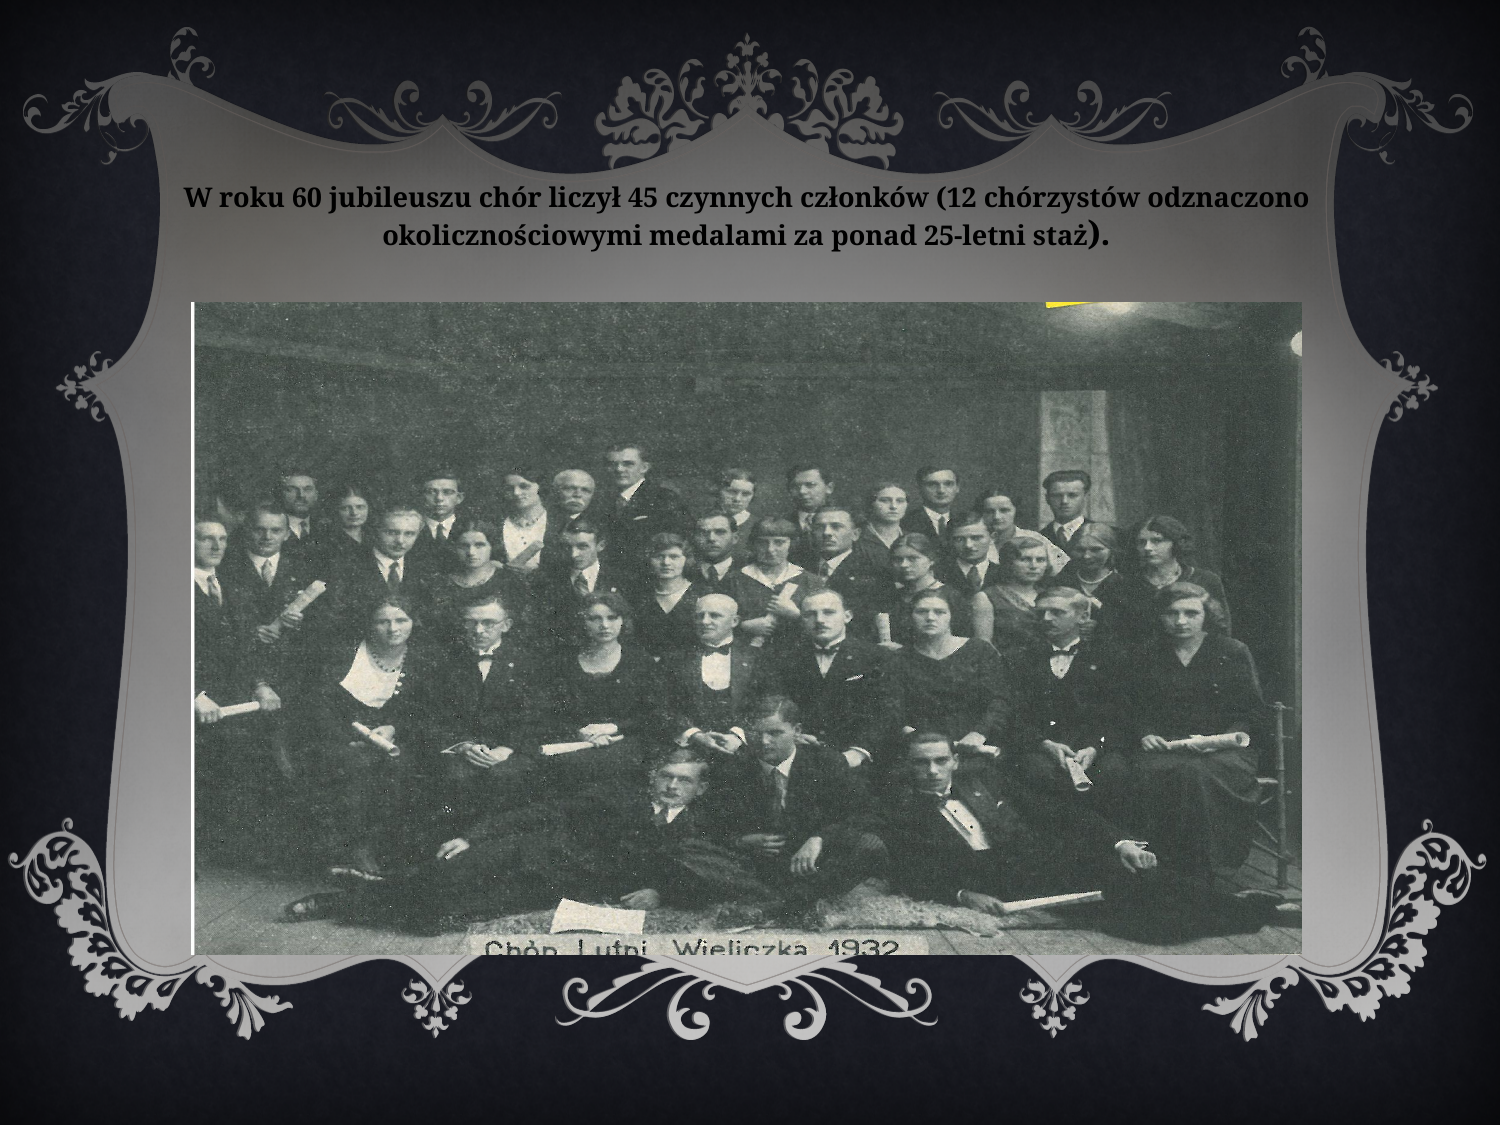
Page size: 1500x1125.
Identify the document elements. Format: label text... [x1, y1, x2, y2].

picture [0, 0, 1500, 1125]
title W roku 60 jubileuszu chór liczył 45 czynnych członków (12 chórzystów odznaczono okolicznościowymi medalami za ponad 25-letni staż). [167, 172, 1326, 303]
